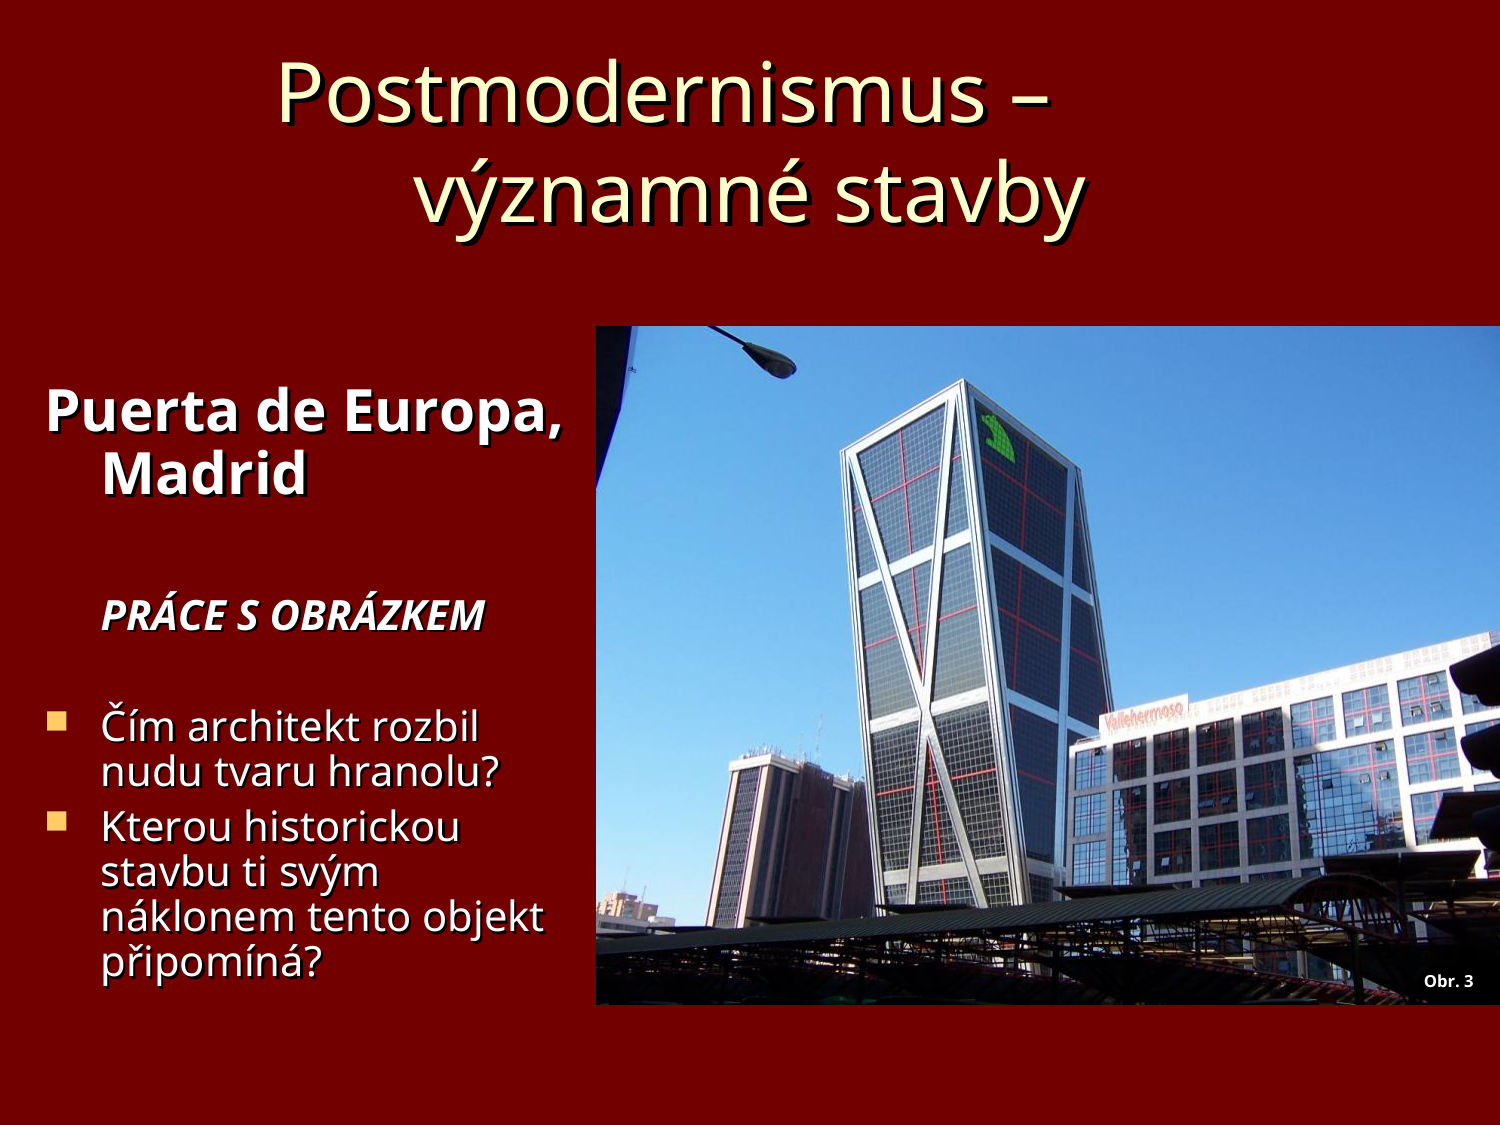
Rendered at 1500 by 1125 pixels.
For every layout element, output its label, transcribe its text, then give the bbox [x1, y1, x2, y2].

text_box [596, 326, 1500, 1005]
list Puerta de Europa, Madrid PRÁCE S OBRÁZKEM Čím architekt rozbil nudu tvaru hranolu? Kterou historickou stavbu ti svým náklonem tento objekt připomíná? [29, 373, 597, 1060]
text_box Obr. 3 [1409, 963, 1489, 999]
title Postmodernismus – významné stavby [75, 31, 1426, 247]
